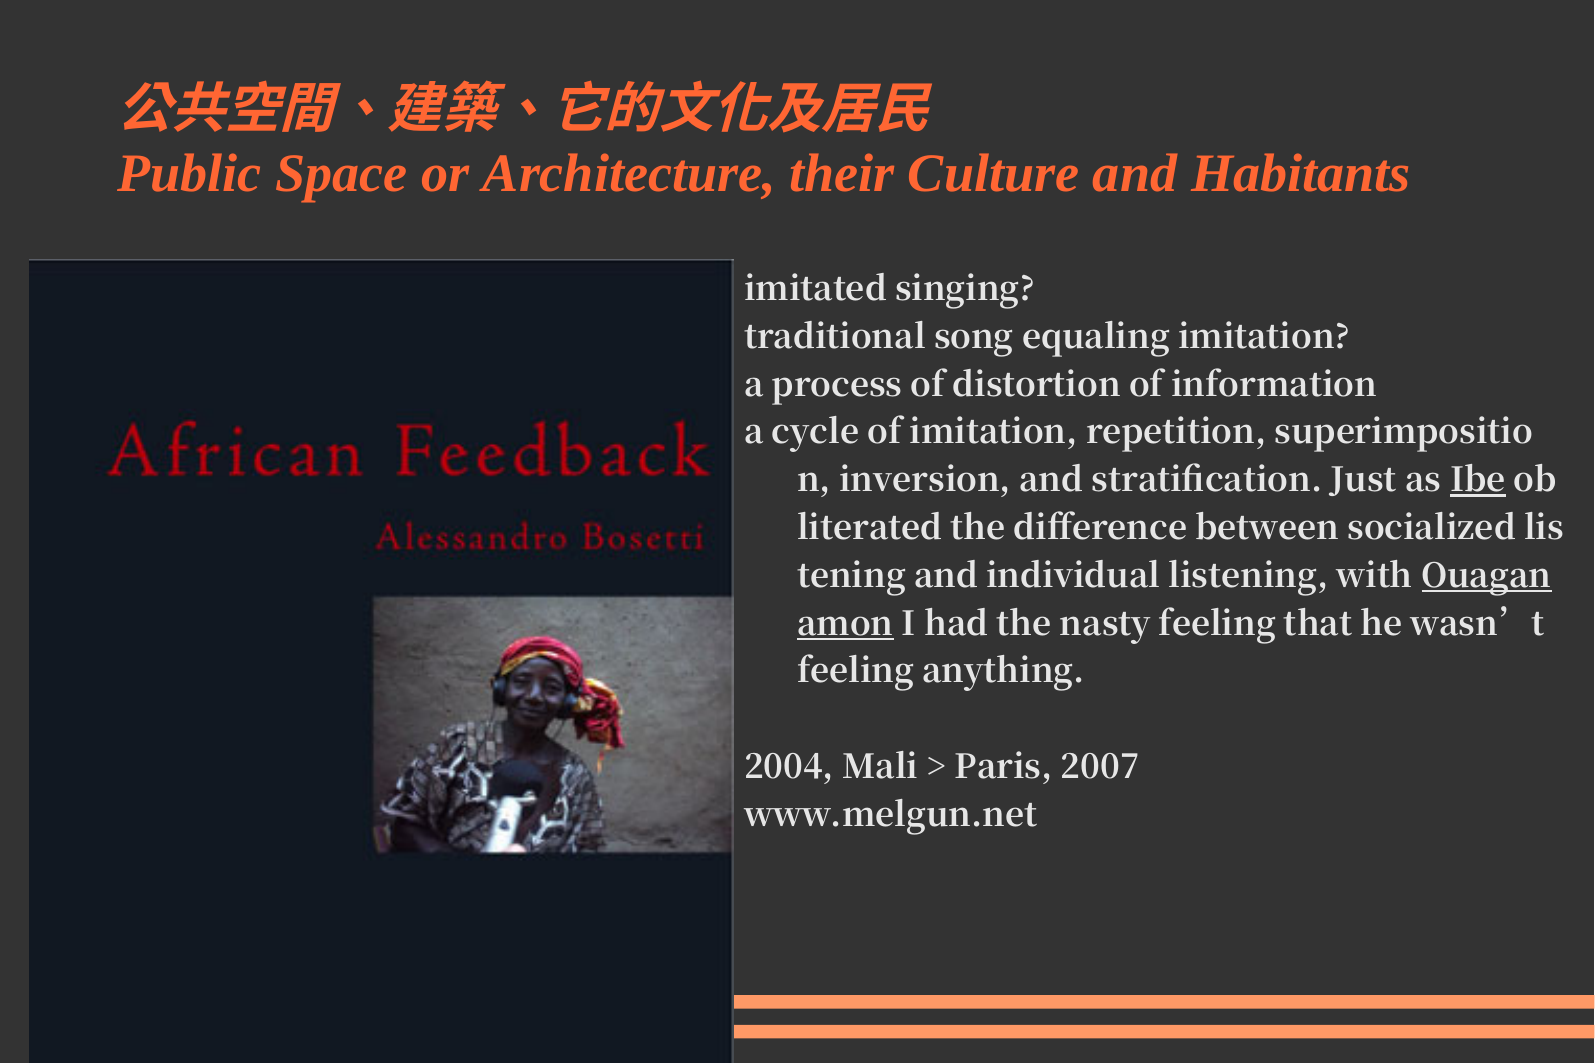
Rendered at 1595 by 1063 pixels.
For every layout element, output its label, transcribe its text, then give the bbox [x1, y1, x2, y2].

title 公共空間、建築、它的文化及居民 Public Space or Architecture, their Culture and Habitants [117, 70, 1479, 258]
list imitated singing? traditional song equaling imitation? a process of distortion of information a cycle of imitation, repetition, superimposition, inversion, and stratification. Just as Ibe obliterated the difference between socialized listening and individual listening, with Ouaganamon I had the nasty feeling that he wasn’t feeling anything. 2004, Mali > Paris, 2007 www.melgun.net [726, 262, 1565, 957]
picture [29, 259, 734, 1063]
